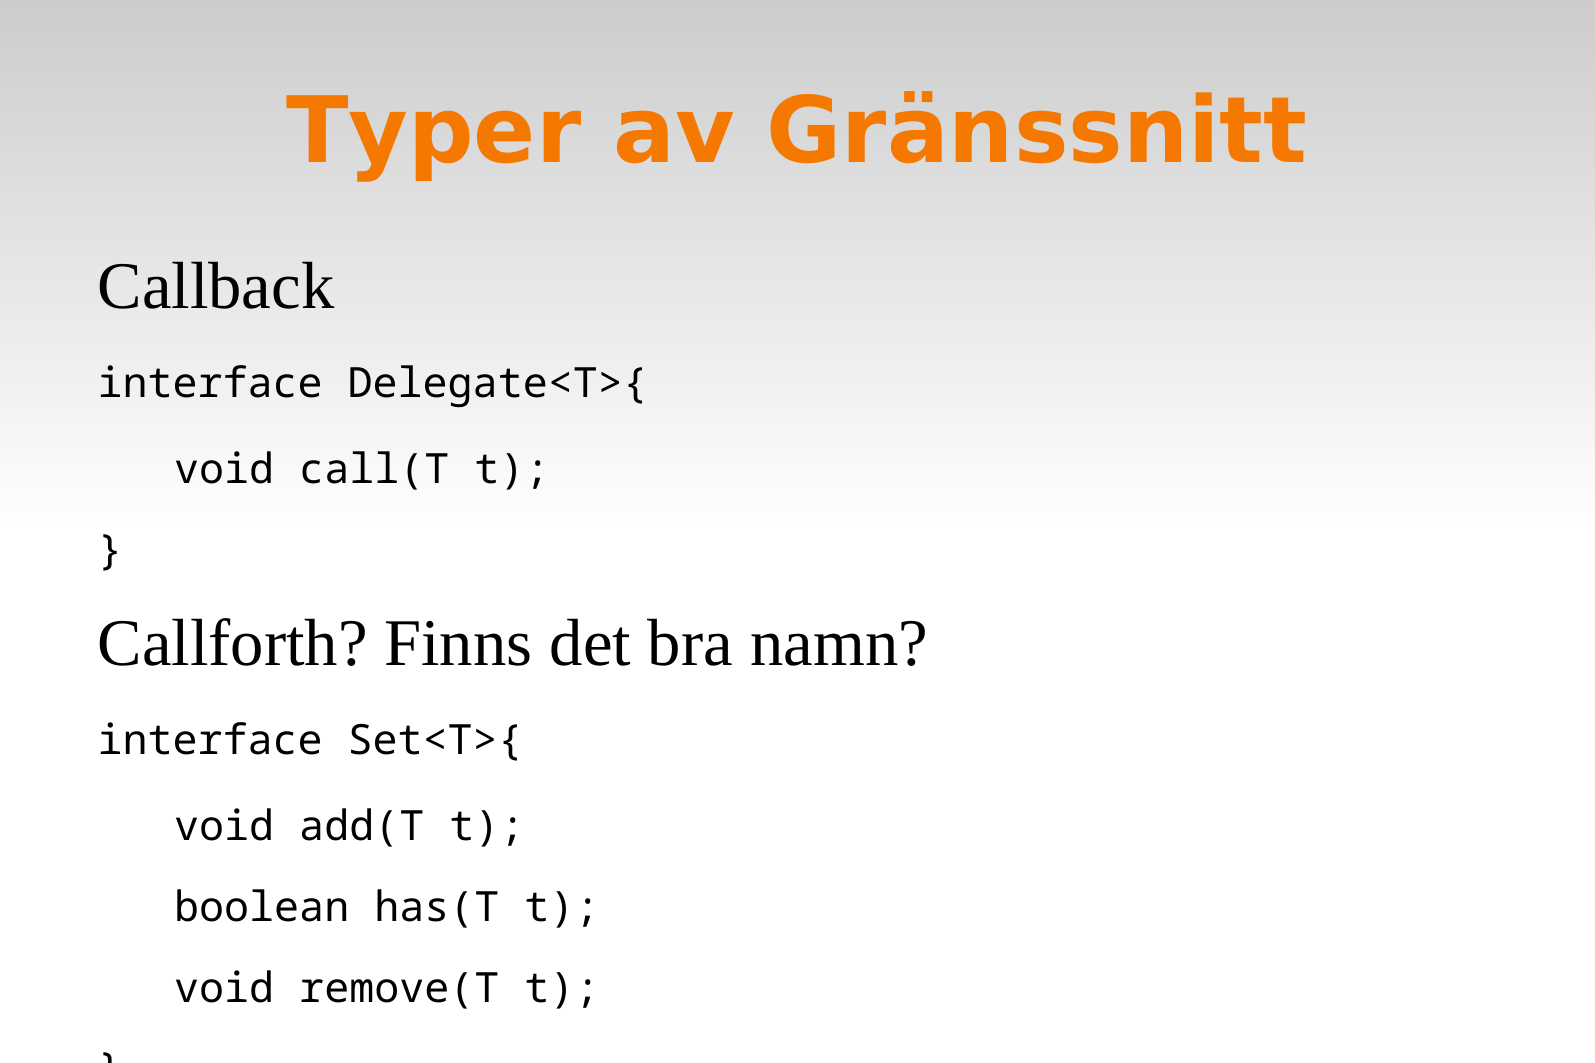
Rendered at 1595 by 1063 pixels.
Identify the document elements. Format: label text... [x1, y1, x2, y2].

title Typer av Gränssnitt [79, 49, 1515, 213]
list Callback interface Delegate<T>{ void call(T t); } Callforth? Finns det bra namn? interface Set<T>{ void add(T t); boolean has(T t); void remove(T t); } [79, 248, 1515, 1021]
